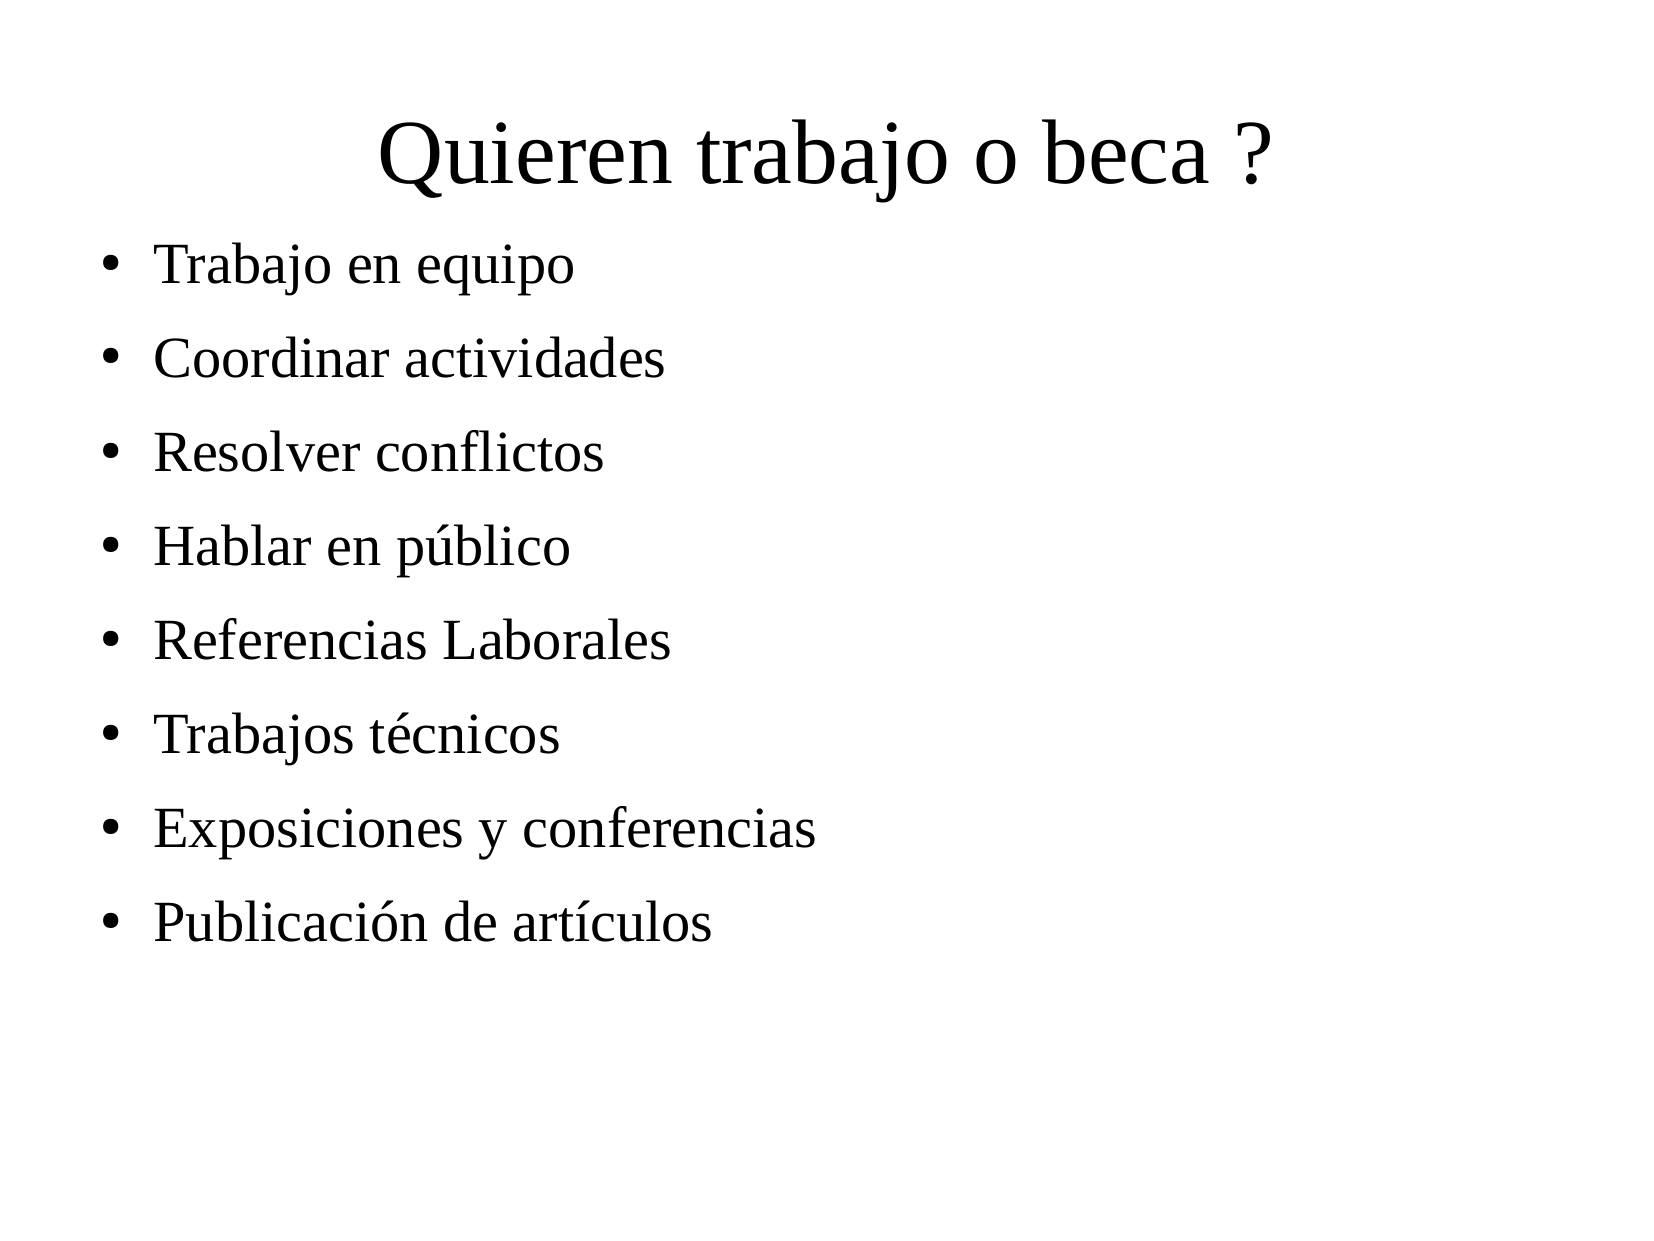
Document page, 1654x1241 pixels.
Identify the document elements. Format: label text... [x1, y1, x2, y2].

title Quieren trabajo o beca ? [82, 49, 1571, 231]
list Trabajo en equipo Coordinar actividades Resolver conflictos Hablar en público Referencias Laborales Trabajos técnicos Exposiciones y conferencias Publicación de artículos [82, 231, 1571, 1051]
